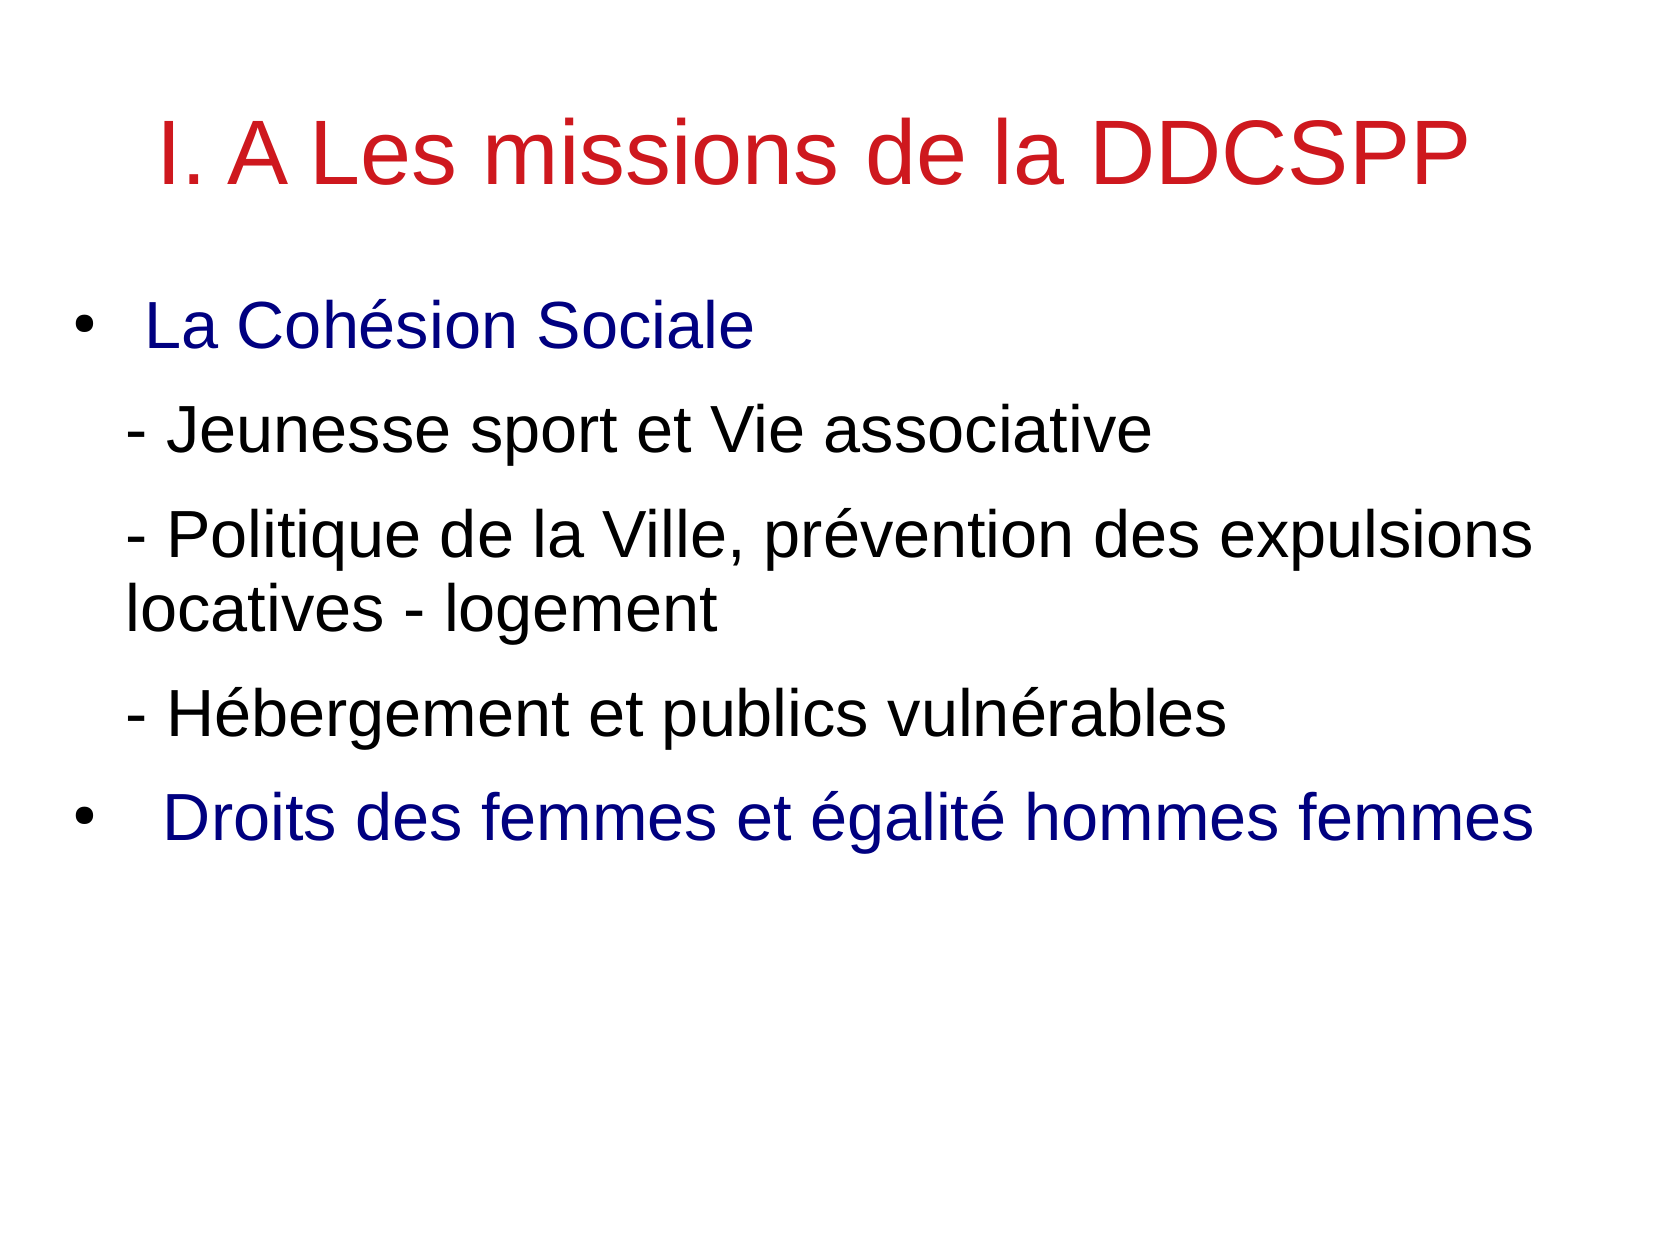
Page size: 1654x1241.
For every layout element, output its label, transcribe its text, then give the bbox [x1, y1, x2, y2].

list La Cohésion Sociale - Jeunesse sport et Vie associative - Politique de la Ville, prévention des expulsions locatives - logement - Hébergement et publics vulnérables Droits des femmes et égalité hommes femmes [54, 288, 1544, 1008]
title I. A Les missions de la DDCSPP [82, 49, 1571, 257]
